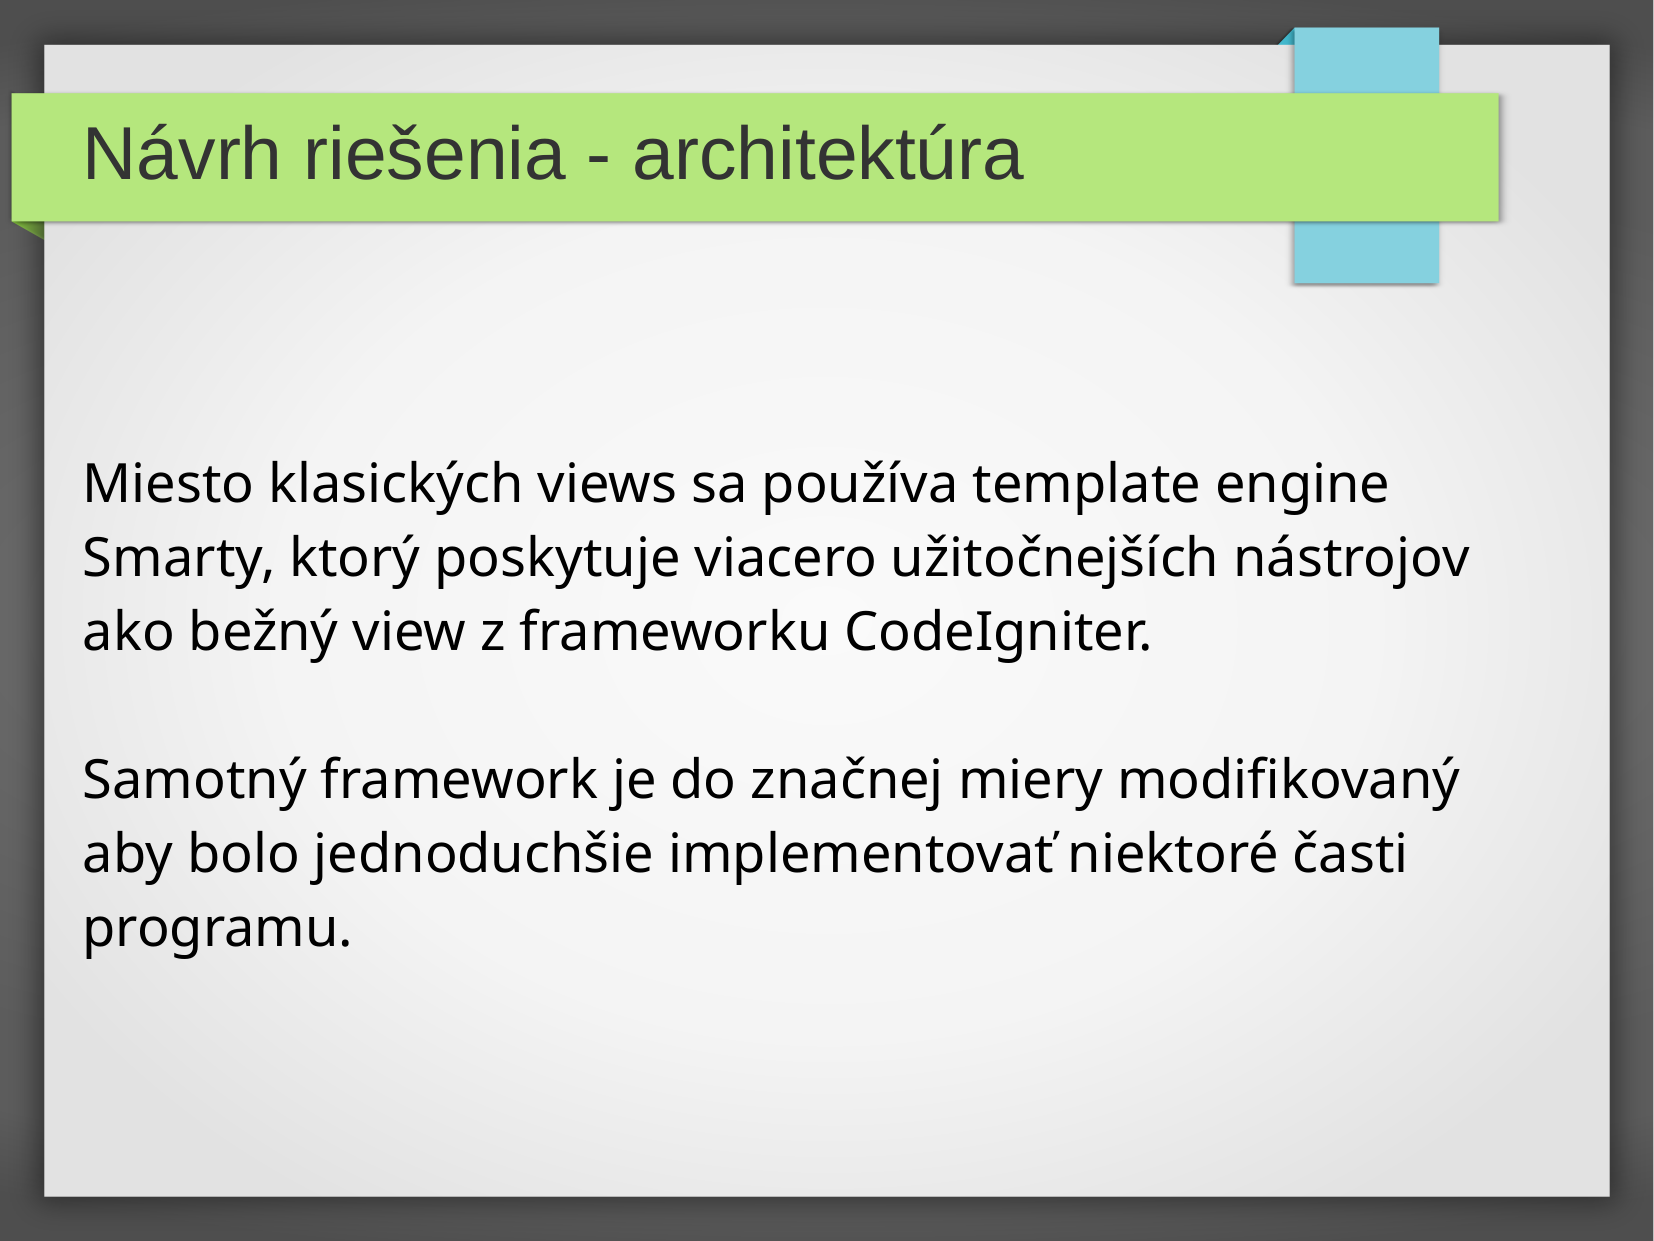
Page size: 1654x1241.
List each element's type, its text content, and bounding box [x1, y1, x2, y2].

picture [0, 0, 1654, 1241]
subtitle Miesto klasických views sa používa template engine Smarty, ktorý poskytuje viacero užitočnejších nástrojov ako bežný view z frameworku CodeIgniter. Samotný framework je do značnej miery modifikovaný aby bolo jednoduchšie implementovať niektoré časti programu. [82, 343, 1538, 1063]
title Návrh riešenia - architektúra [82, 100, 1241, 207]
